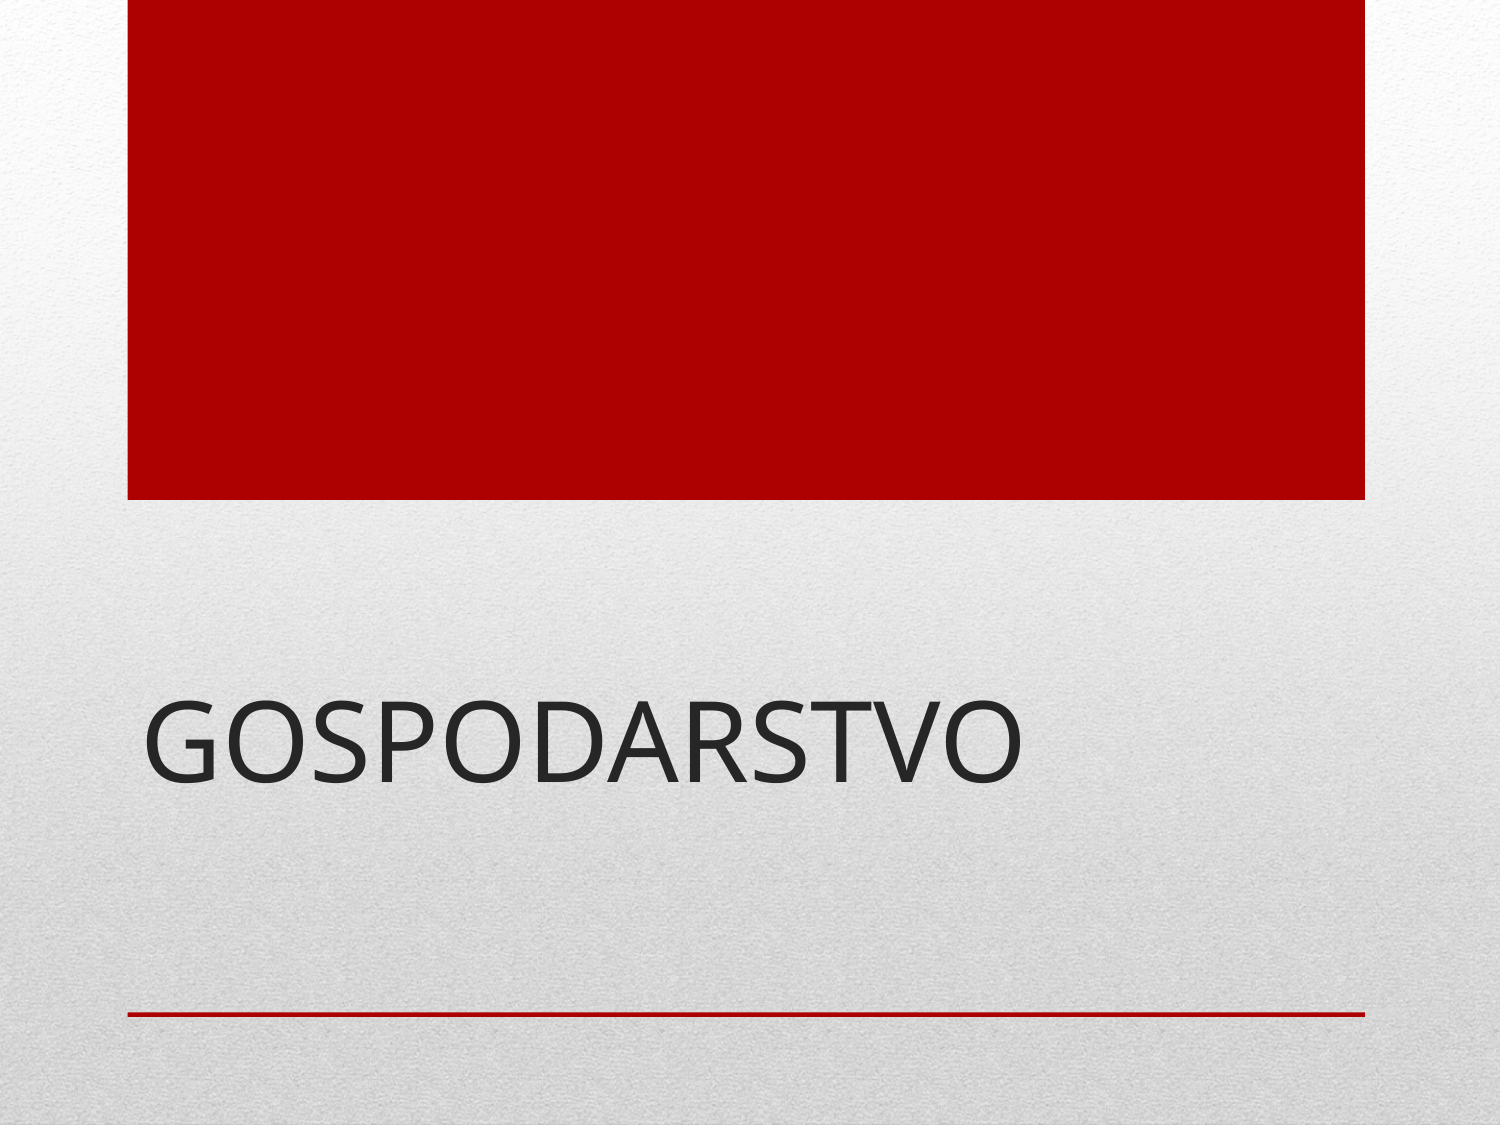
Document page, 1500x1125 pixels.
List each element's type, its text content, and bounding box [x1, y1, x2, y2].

title Gospodarstvo [125, 537, 1363, 813]
picture [0, 0, 1500, 1125]
